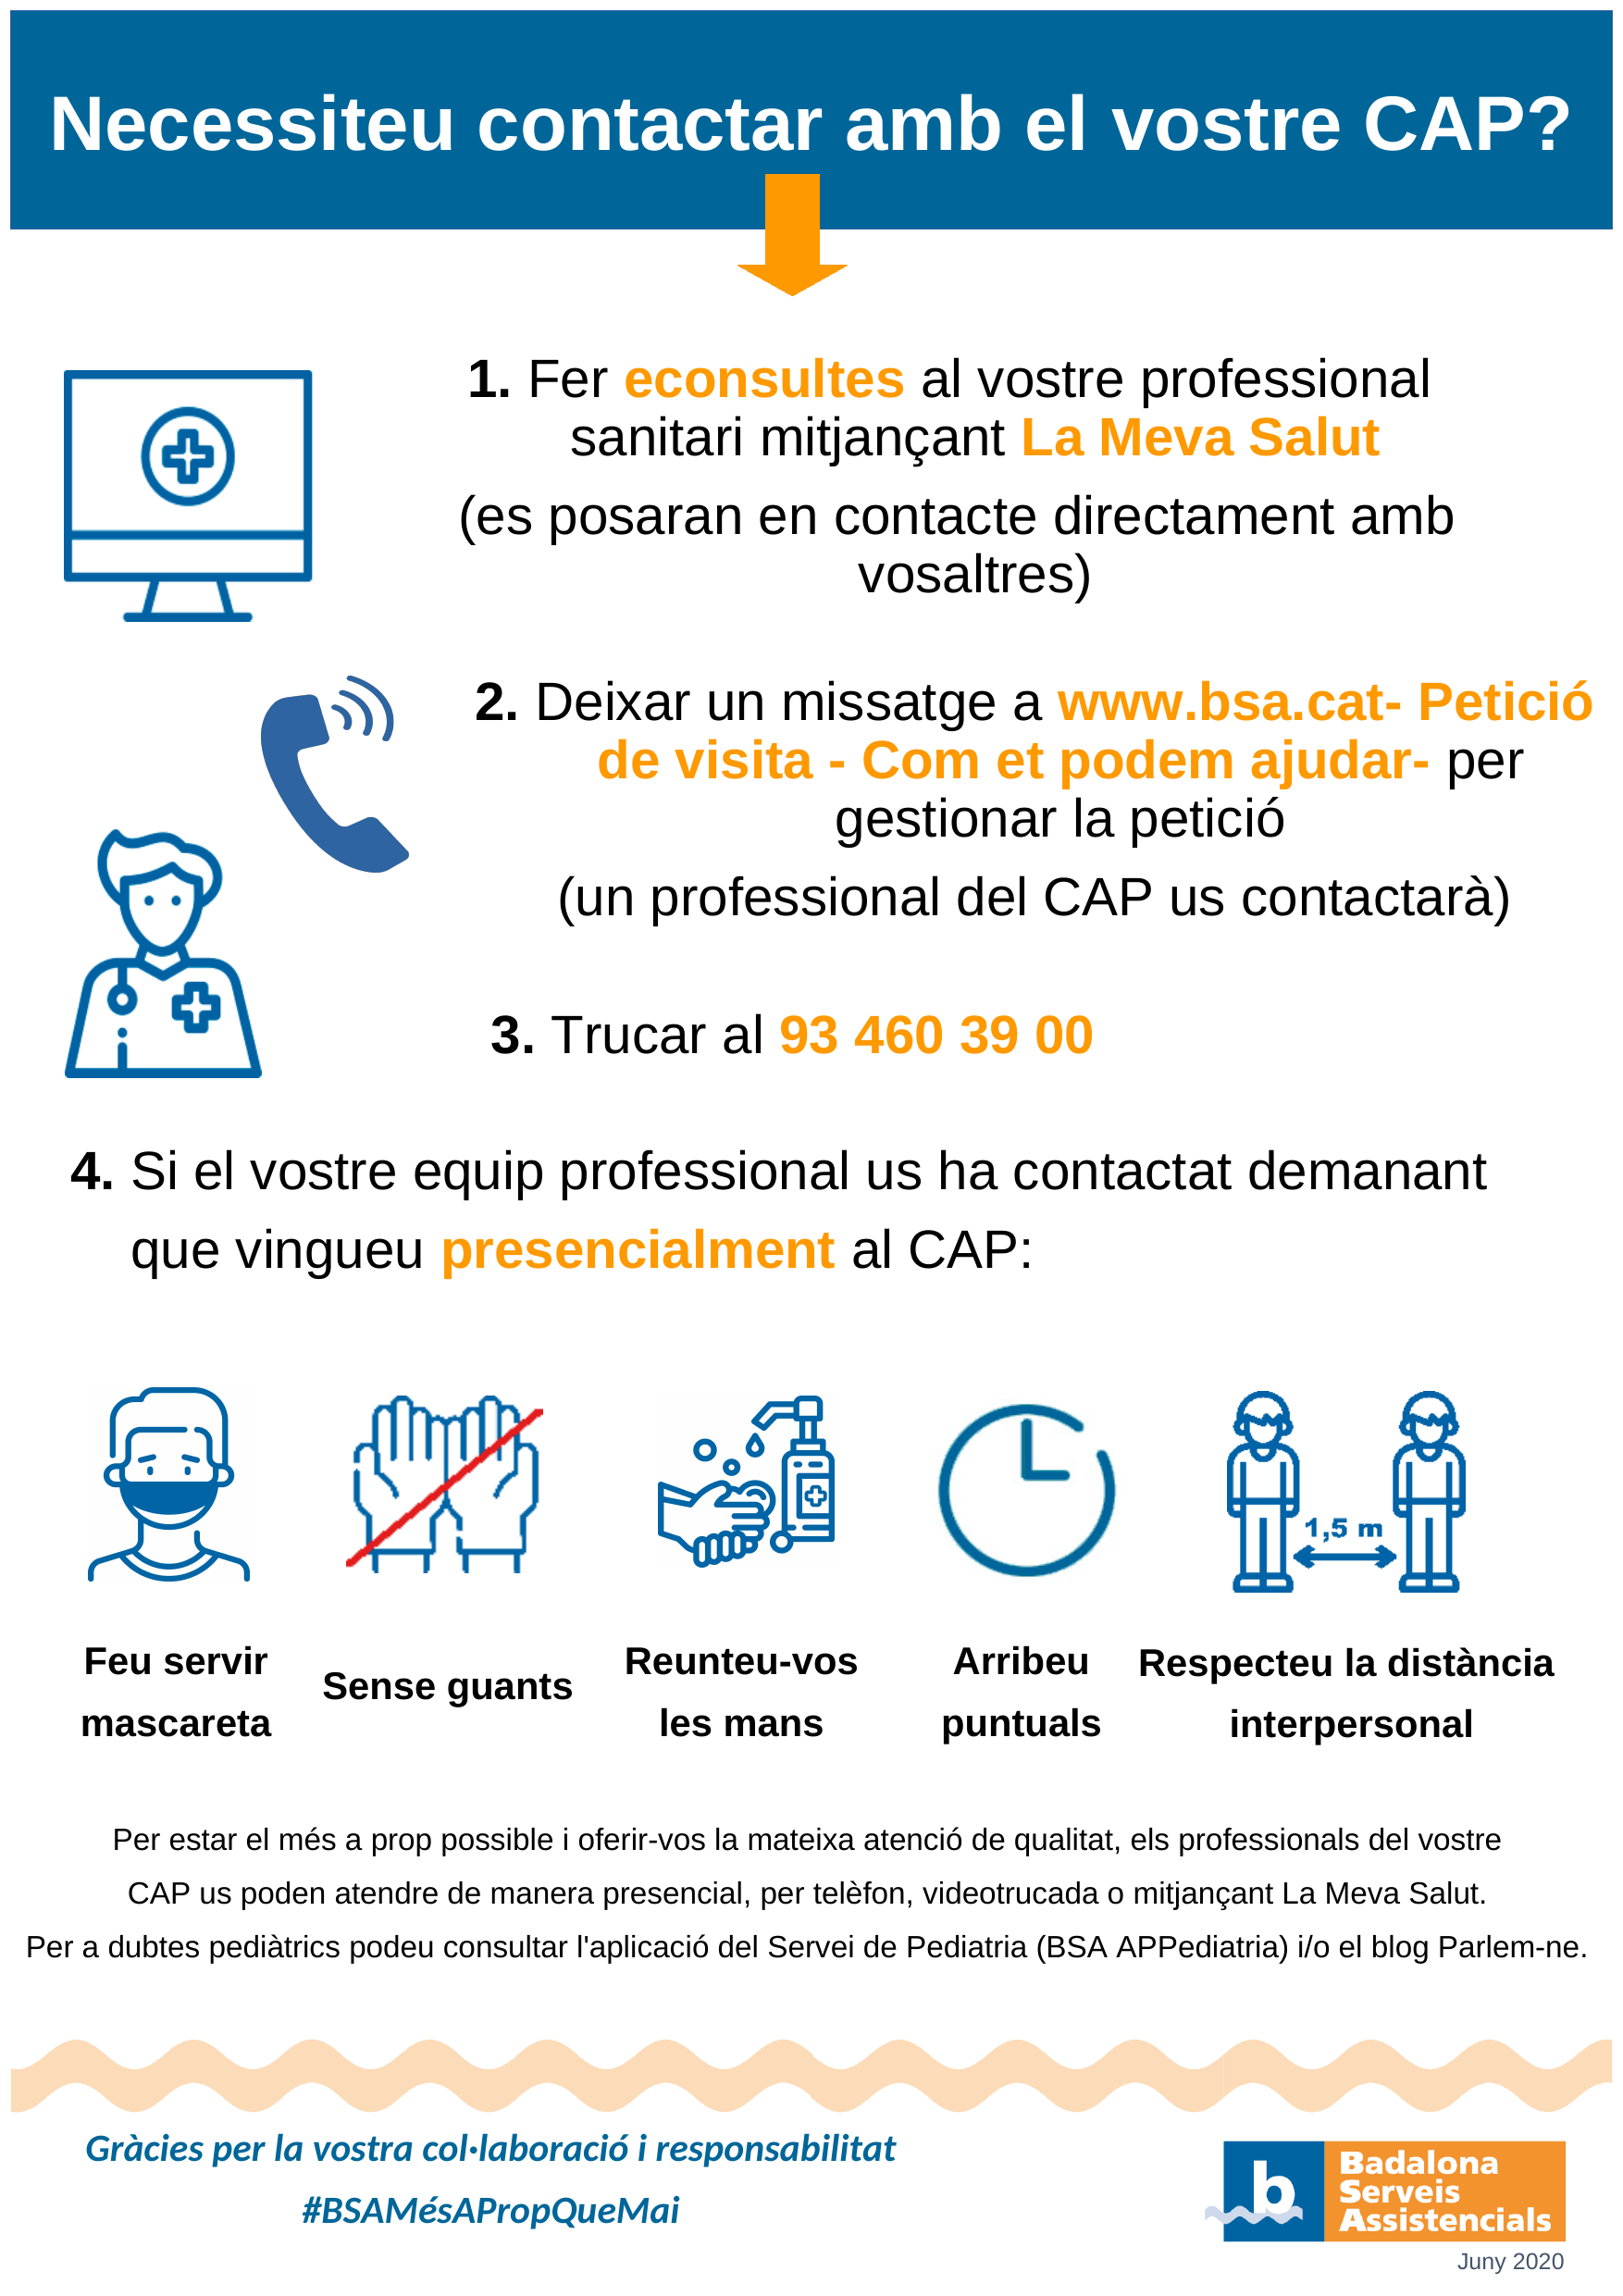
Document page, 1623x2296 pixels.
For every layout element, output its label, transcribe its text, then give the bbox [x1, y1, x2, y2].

text_box 4. Si el vostre equip professional us ha contactat demanant que vingueu presencialment al CAP: [70, 1113, 1623, 1309]
text_box Gràcies per la vostra col·laboració i responsabilitat #BSAMésAPropQueMai [34, 2121, 948, 2239]
text_box Feu servir mascareta [56, 1631, 295, 1756]
text_box Necessiteu contactar amb el vostre CAP? [10, 10, 1613, 230]
text_box Respecteu la distància interpersonal [1129, 1613, 1564, 1776]
picture [10, 230, 1613, 1788]
text_box Juny 2020 [1438, 2230, 1596, 2285]
text_box Arribeu puntuals [902, 1630, 1129, 1756]
text_box Sense guants [315, 1624, 581, 1750]
text_box 3. Trucar al 93 460 39 00 [423, 970, 1164, 1103]
text_box Reunteu-vos les mans [622, 1630, 861, 1756]
text_box 2. Deixar un missatge a www.bsa.cat- Petició de visita - Com et podem ajudar- per gestionar la petició (un professional del CAP us contactarà) [474, 630, 1596, 971]
text_box [737, 174, 848, 296]
picture [10, 2000, 1613, 2274]
text_box Per estar el més a prop possible i oferir-vos la mateixa atenció de qualitat, els professionals del vostre CAP us poden atendre de manera presencial, per telèfon, videotrucada o mitjançant La Meva Salut. Per a dubtes pediàtrics podeu consultar l'aplicació del Servei de Pediatria (BSA APPediatria) i/o el blog Parlem-ne. [5, 1788, 1613, 2000]
text_box 1. Fer econsultes al vostre professional sanitari mitjançant La Meva Salut (es posaran en contacte directament amb vosaltres) [379, 344, 1520, 611]
